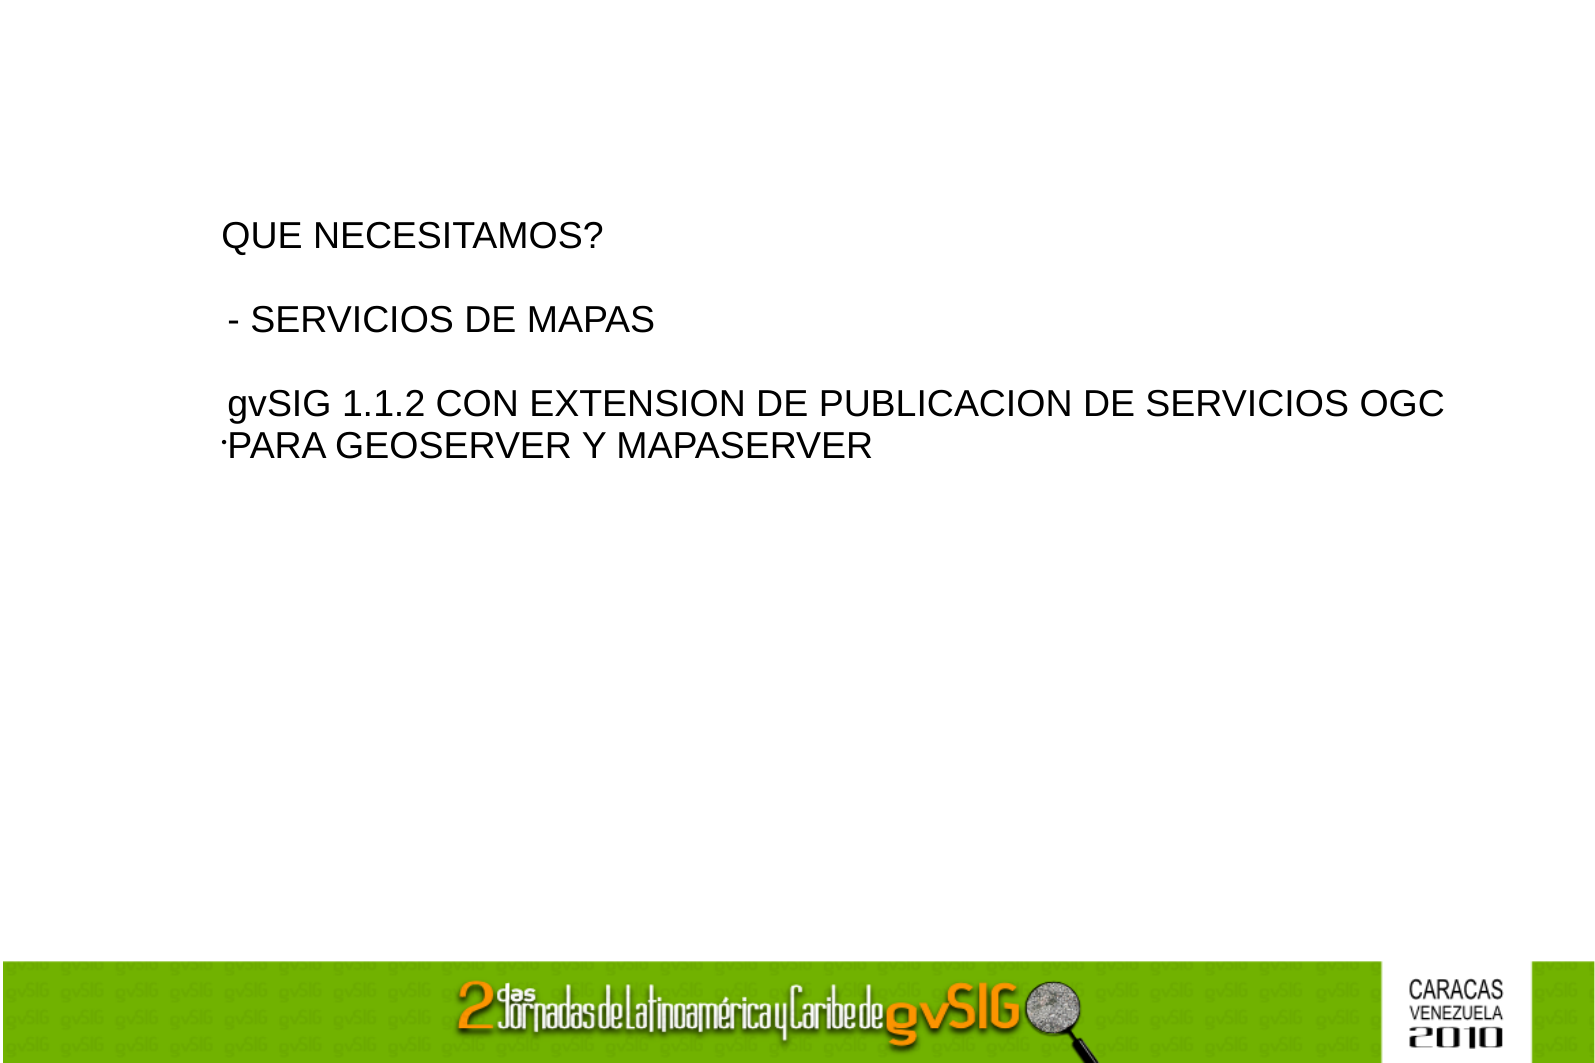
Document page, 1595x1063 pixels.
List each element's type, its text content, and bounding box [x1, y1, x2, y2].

text_box QUE NECESITAMOS? - SERVICIOS DE MAPAS gvSIG 1.1.2 CON EXTENSION DE PUBLICACION DE SERVICIOS OGC PARA GEOSERVER Y MAPASERVER [206, 206, 1450, 501]
picture [3, 0, 1595, 1063]
